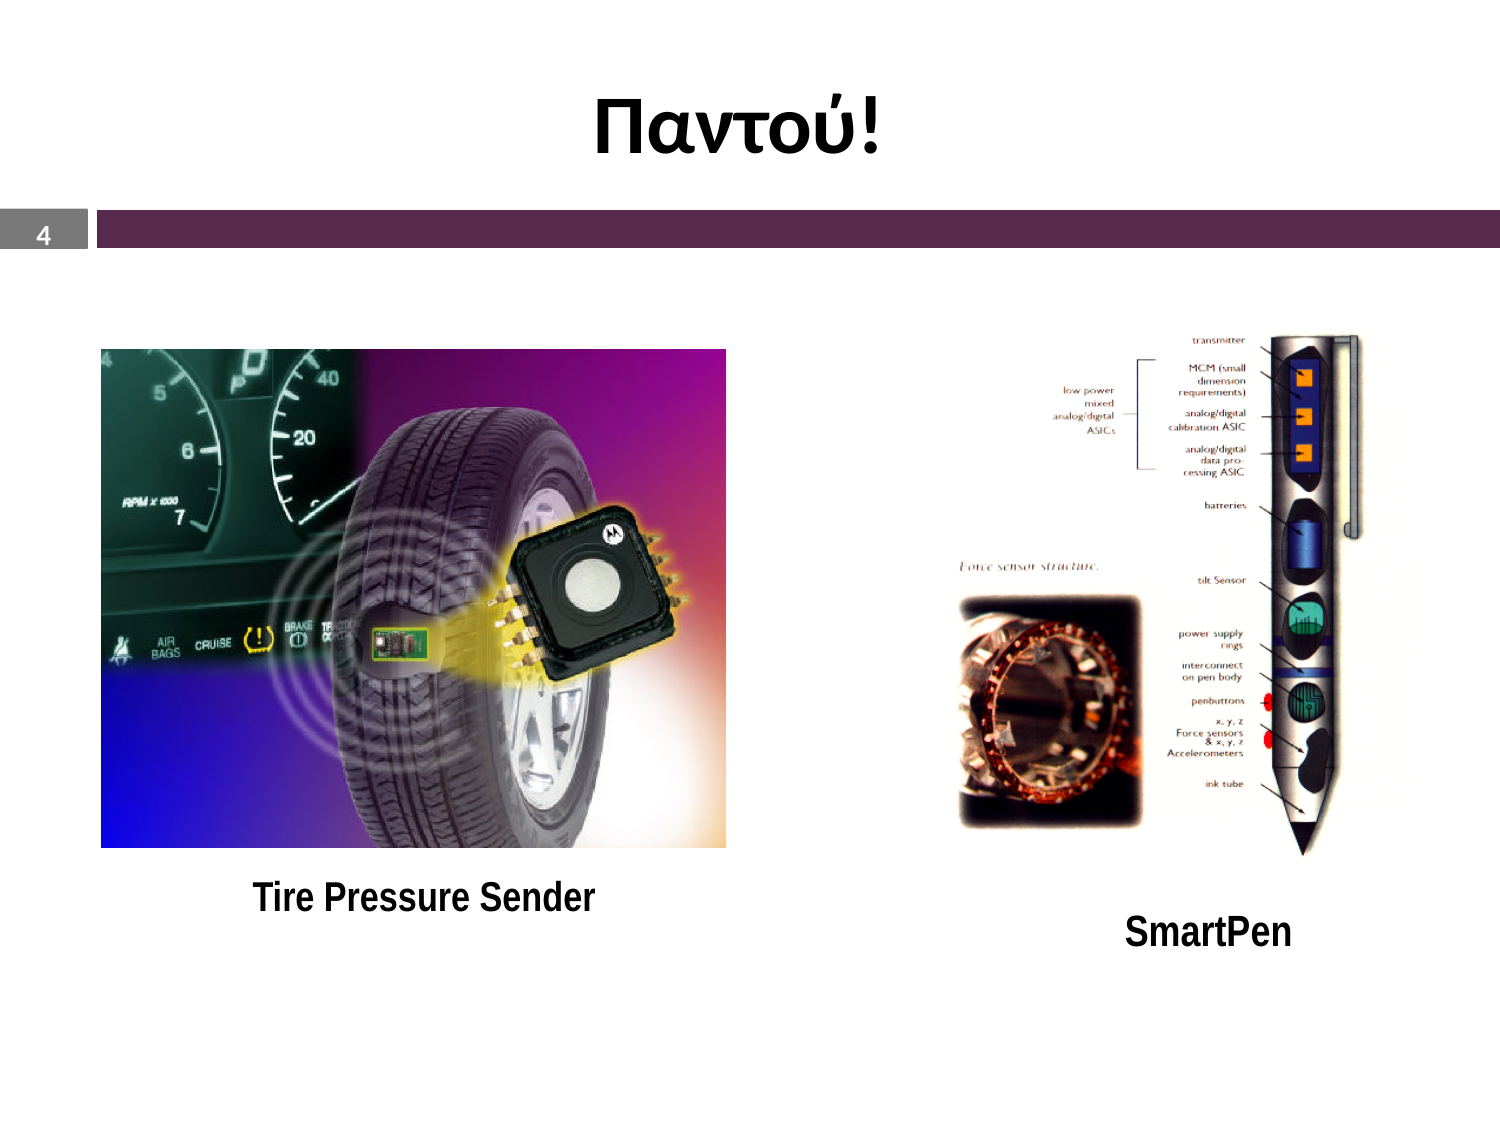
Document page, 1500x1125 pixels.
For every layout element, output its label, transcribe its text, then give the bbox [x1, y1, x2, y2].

picture [99, 350, 727, 848]
text_box SmartPen [1112, 902, 1306, 962]
text_box Tire Pressure Sender [237, 862, 612, 928]
text_box [0, 208, 88, 249]
picture [937, 299, 1424, 878]
title Παντού! [584, 66, 898, 175]
